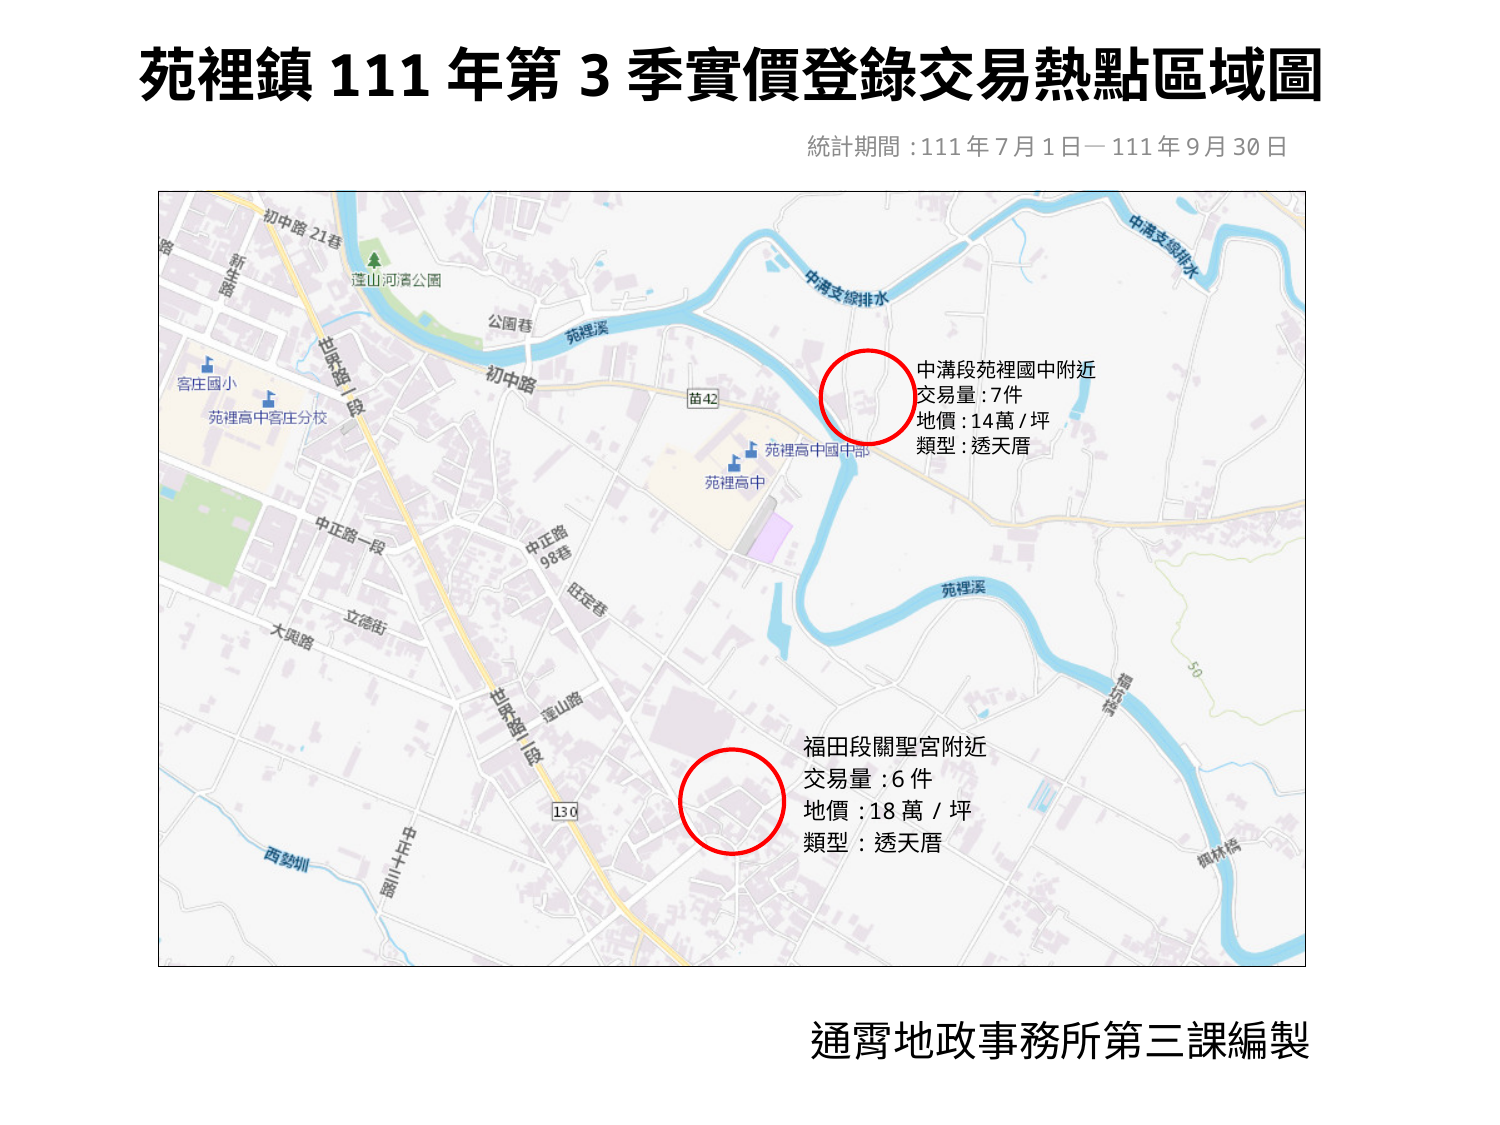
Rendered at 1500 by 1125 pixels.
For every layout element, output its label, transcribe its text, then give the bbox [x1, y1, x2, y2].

text_box 福田段關聖宮附近 交易量:6件 地價:18萬/坪 類型:透天厝 [788, 725, 1105, 878]
picture [158, 190, 1306, 967]
subtitle 統計期間:111年7月1日—111年9月30日 [757, 124, 1319, 187]
title 苑裡鎮111年第3季實價登錄交易熱點區域圖 [99, 31, 1365, 115]
text_box 中溝段苑裡國中附近 交易量:7件 地價:14萬/坪 類型:透天厝 [901, 368, 913, 426]
text_box 中溝段苑裡國中附近 交易量:7件 地價:14萬/坪 類型:透天厝 [901, 350, 1172, 468]
text_box 通霄地政事務所第三課編製 [753, 997, 1369, 1081]
